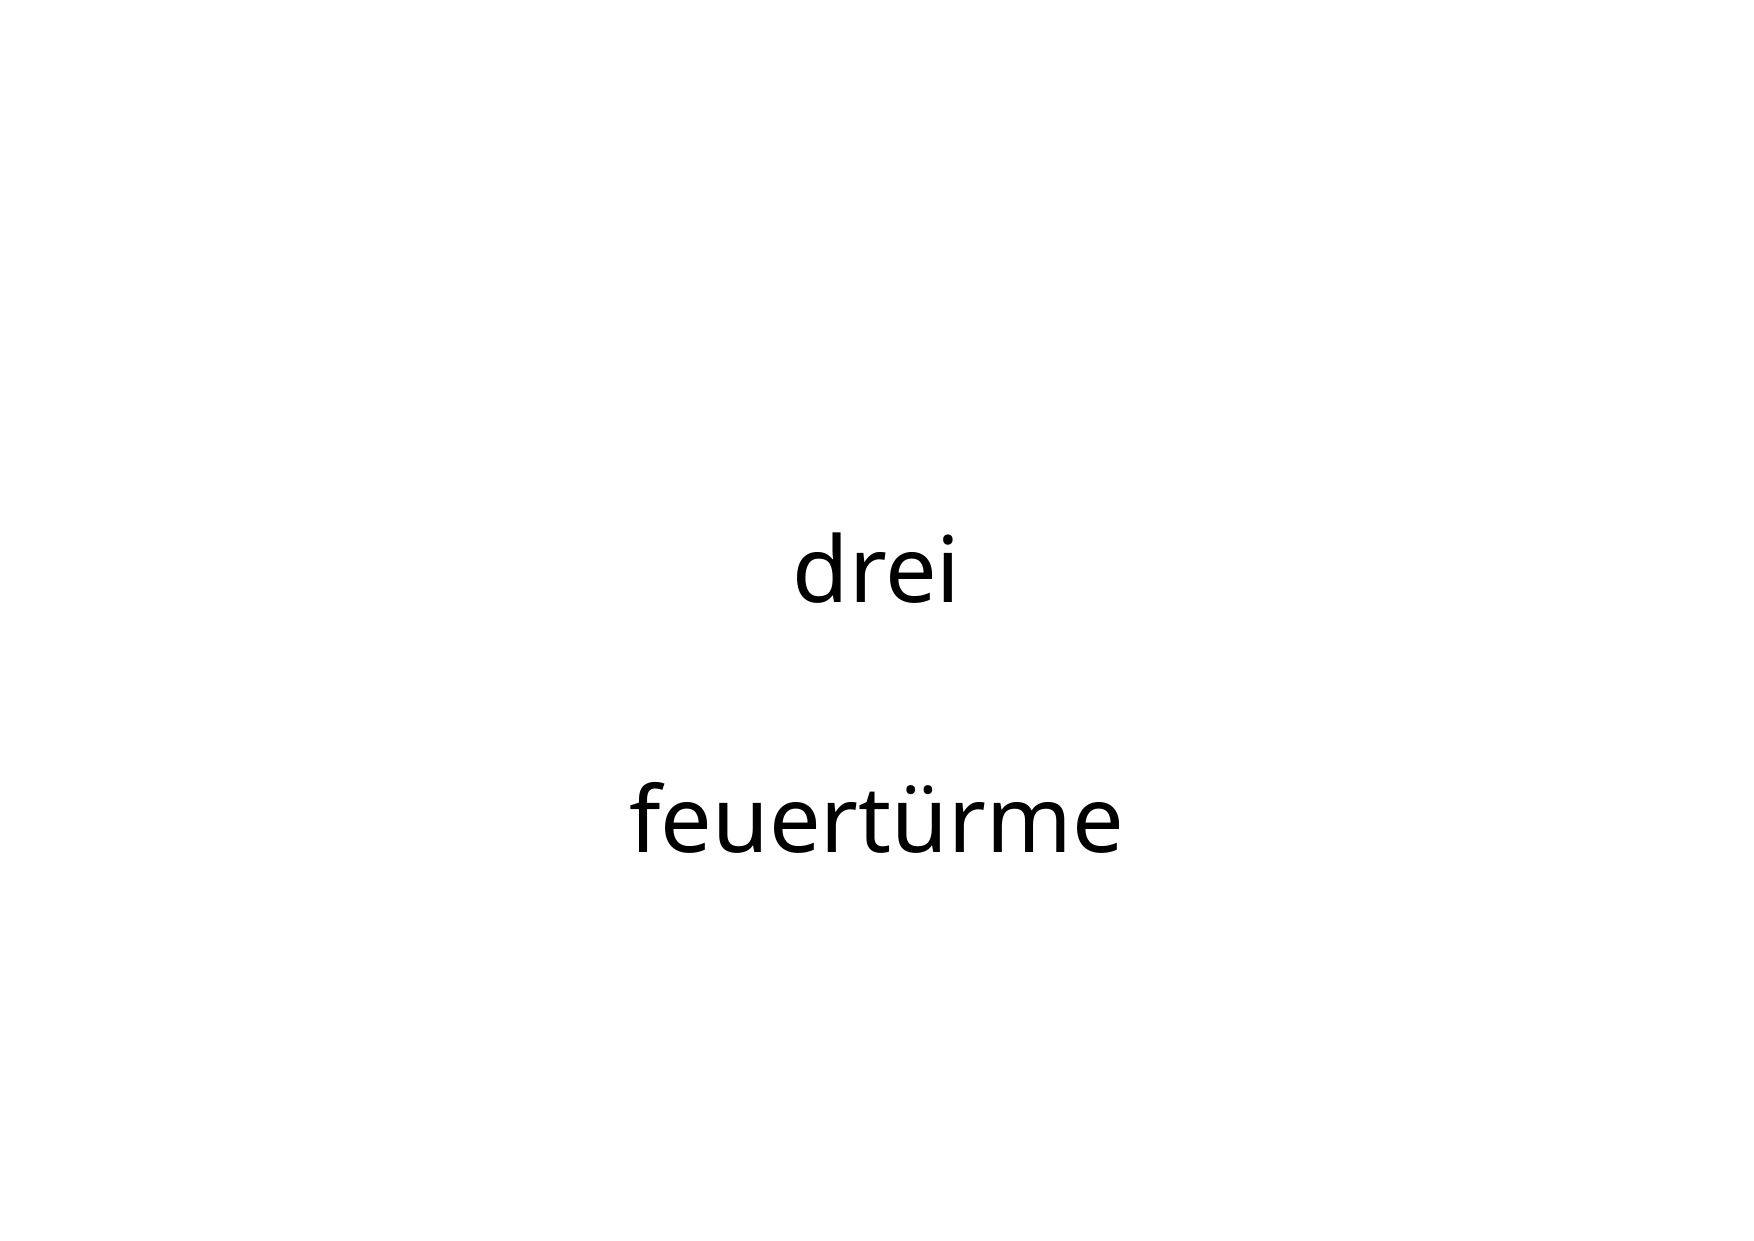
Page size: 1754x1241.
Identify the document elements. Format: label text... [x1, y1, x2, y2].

subtitle drei feuertürme [140, 321, 1613, 1063]
